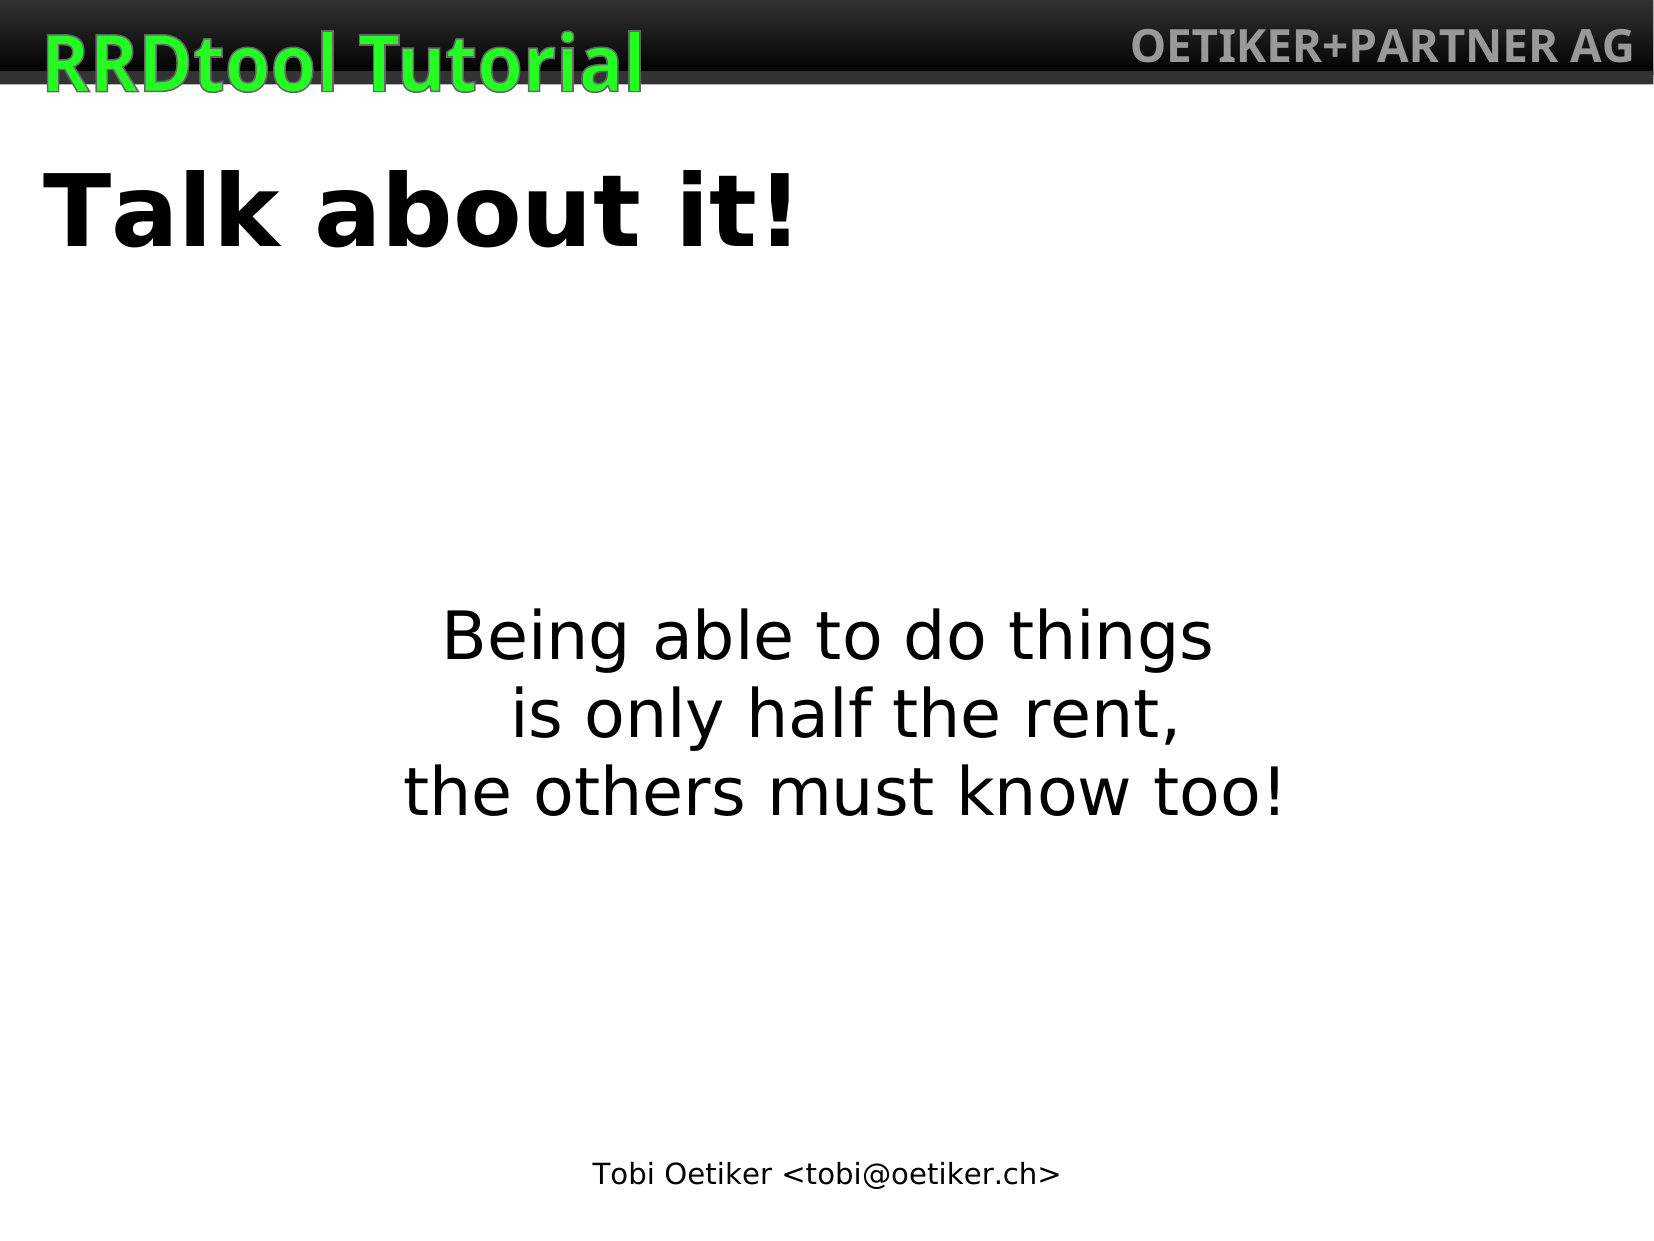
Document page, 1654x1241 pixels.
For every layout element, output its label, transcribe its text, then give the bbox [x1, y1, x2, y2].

title Talk about it! [43, 137, 1582, 287]
subtitle Being able to do things is only half the rent, the others must know too! [50, 329, 1571, 1099]
